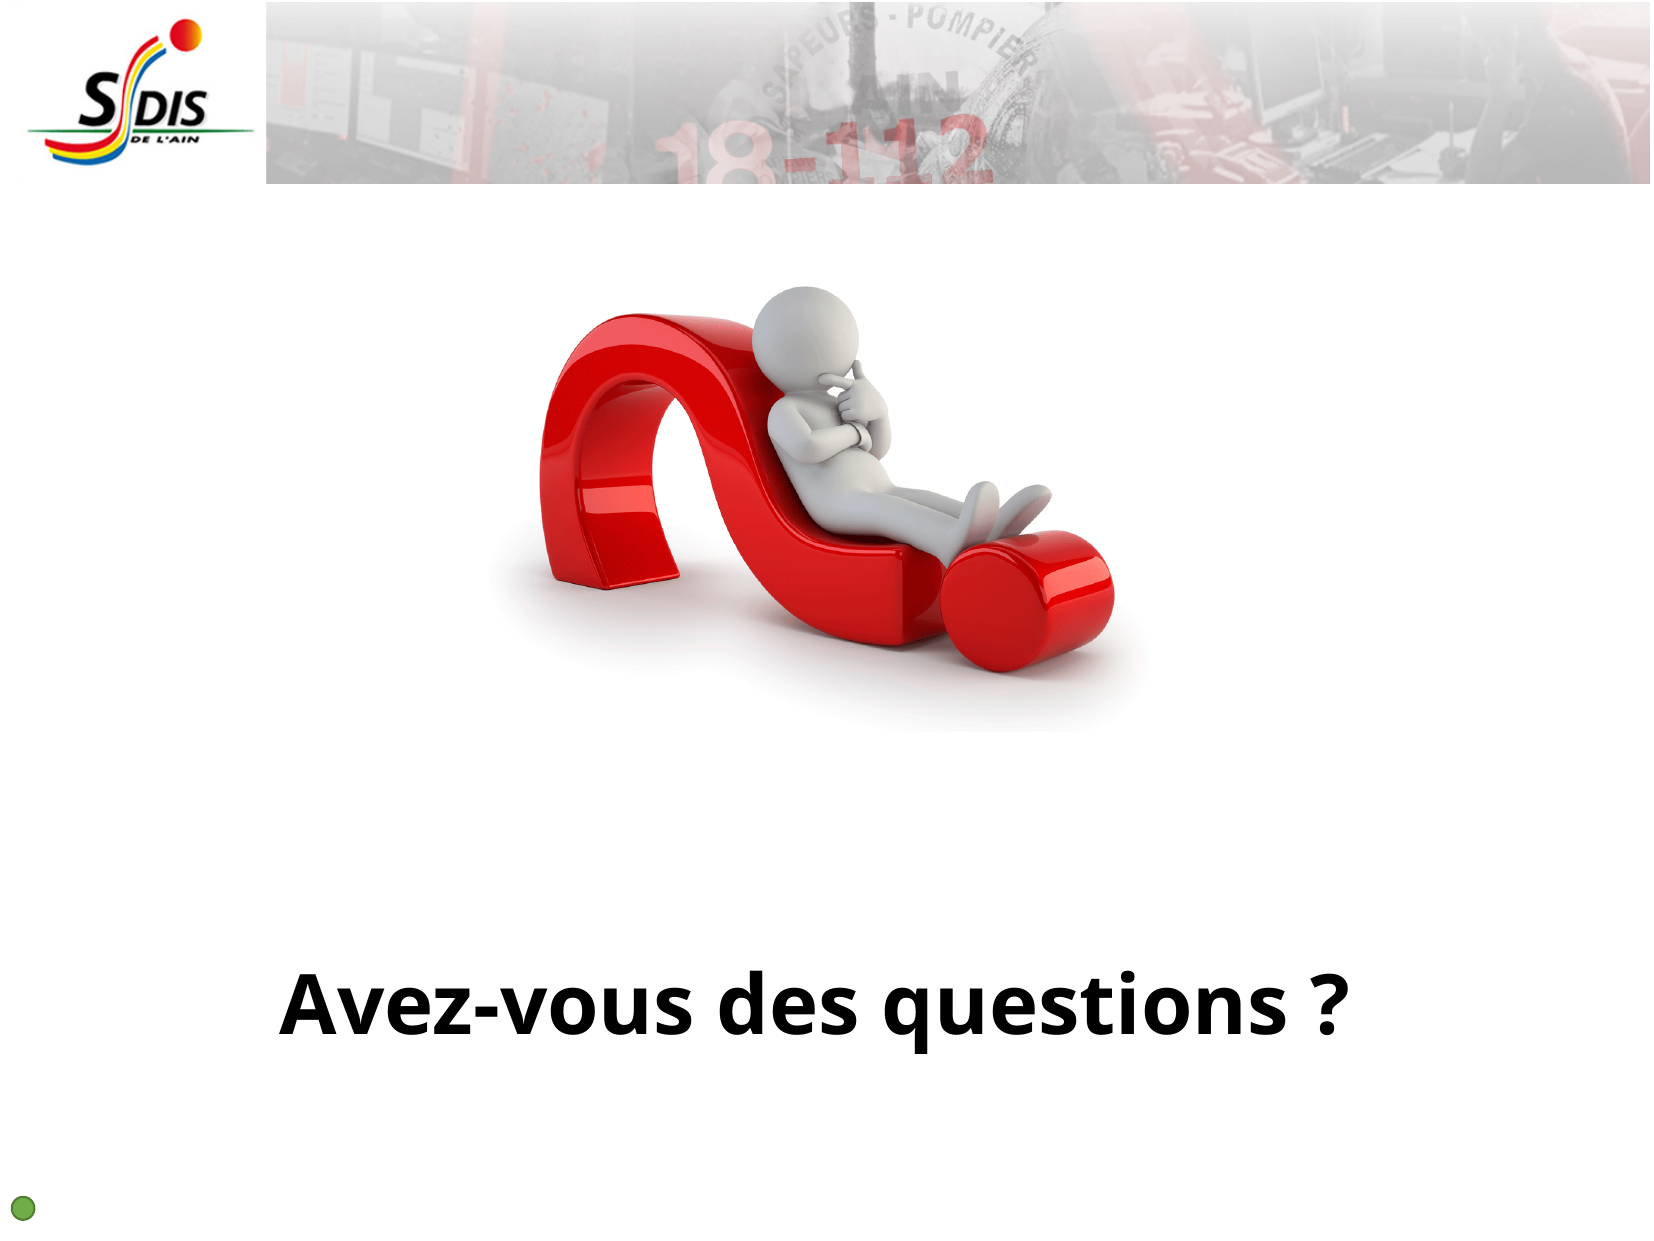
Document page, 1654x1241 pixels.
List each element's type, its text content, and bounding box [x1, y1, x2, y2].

text_box Avez-vous des questions ? [174, 938, 1490, 1139]
picture [475, 241, 1189, 732]
text_box [11, 1196, 35, 1220]
picture [11, 2, 1650, 184]
